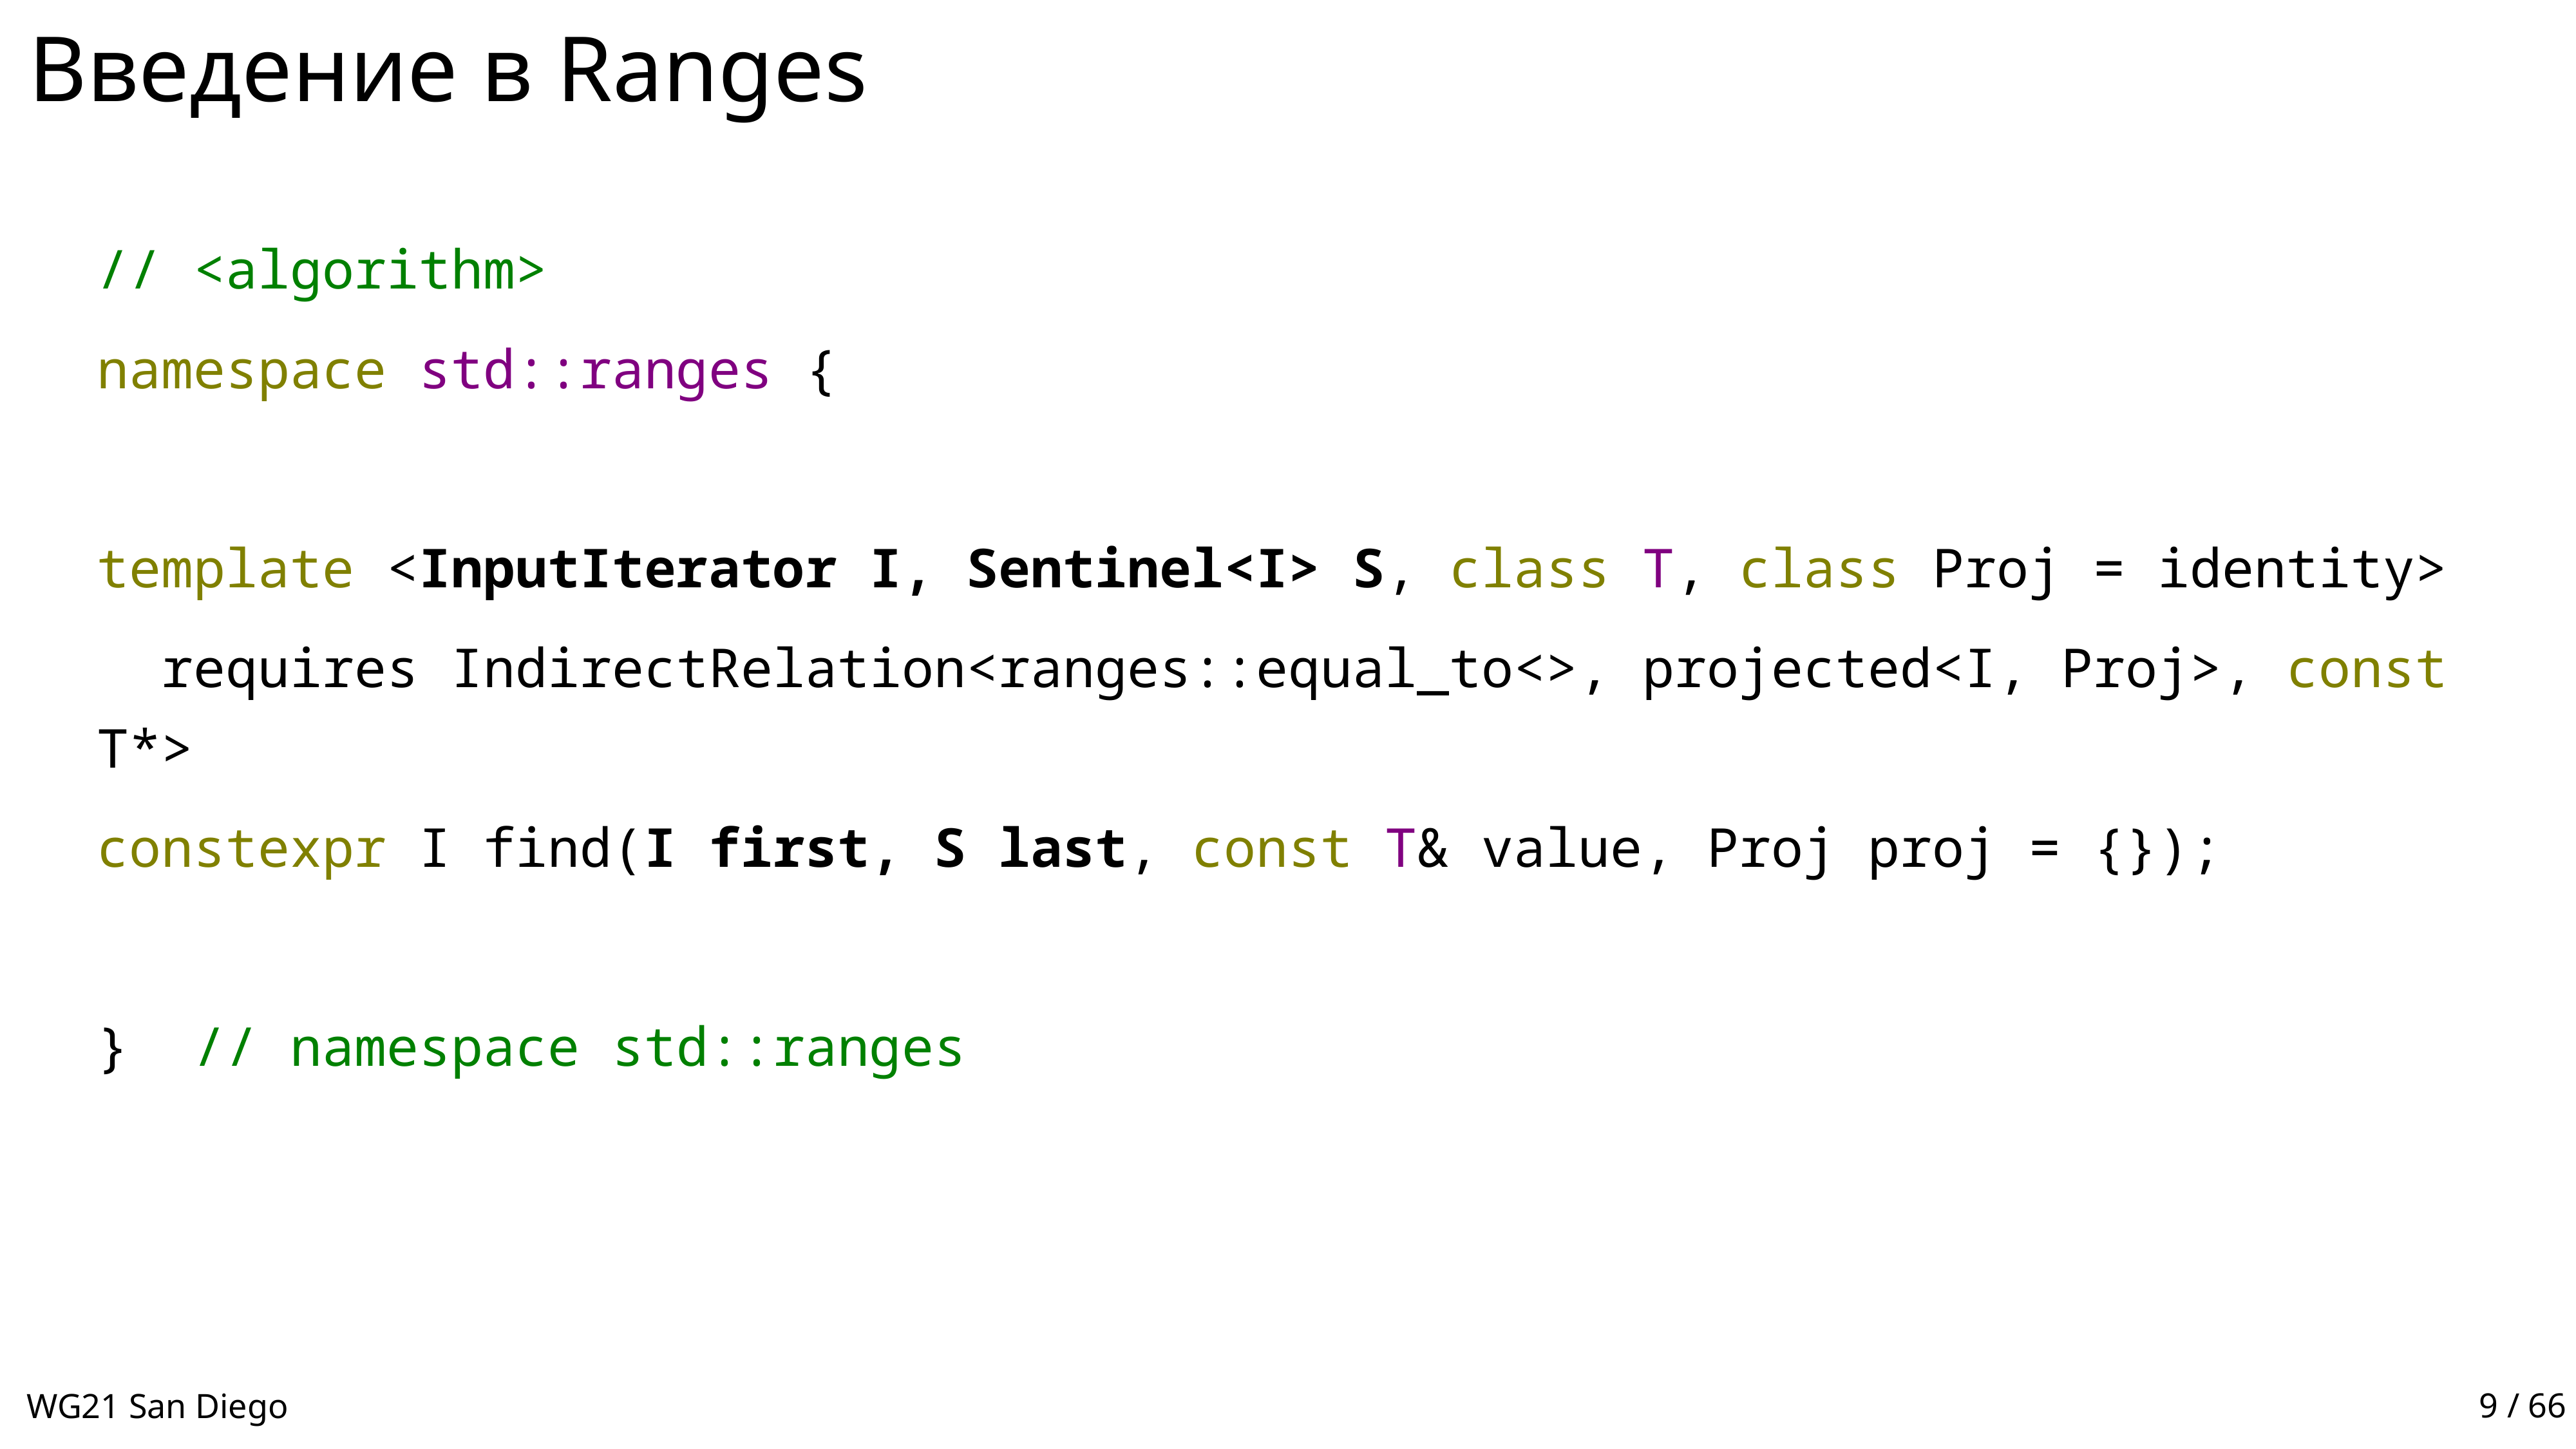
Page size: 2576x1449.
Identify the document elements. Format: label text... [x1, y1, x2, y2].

title Введение в Ranges [19, 19, 2551, 155]
list <number> / 66 [1479, 1376, 2576, 1431]
list WG21 San Diego [17, 1376, 1114, 1431]
list // <algorithm> namespace std::ranges { template <InputIterator I, Sentinel<I> S, class T, class Proj = identity> requires IndirectRelation<ranges::equal_to<>, projected<I, Proj>, const T*> constexpr I find(I first, S last, const T& value, Proj proj = {}); } // namespace std::ranges [87, 214, 2551, 1382]
